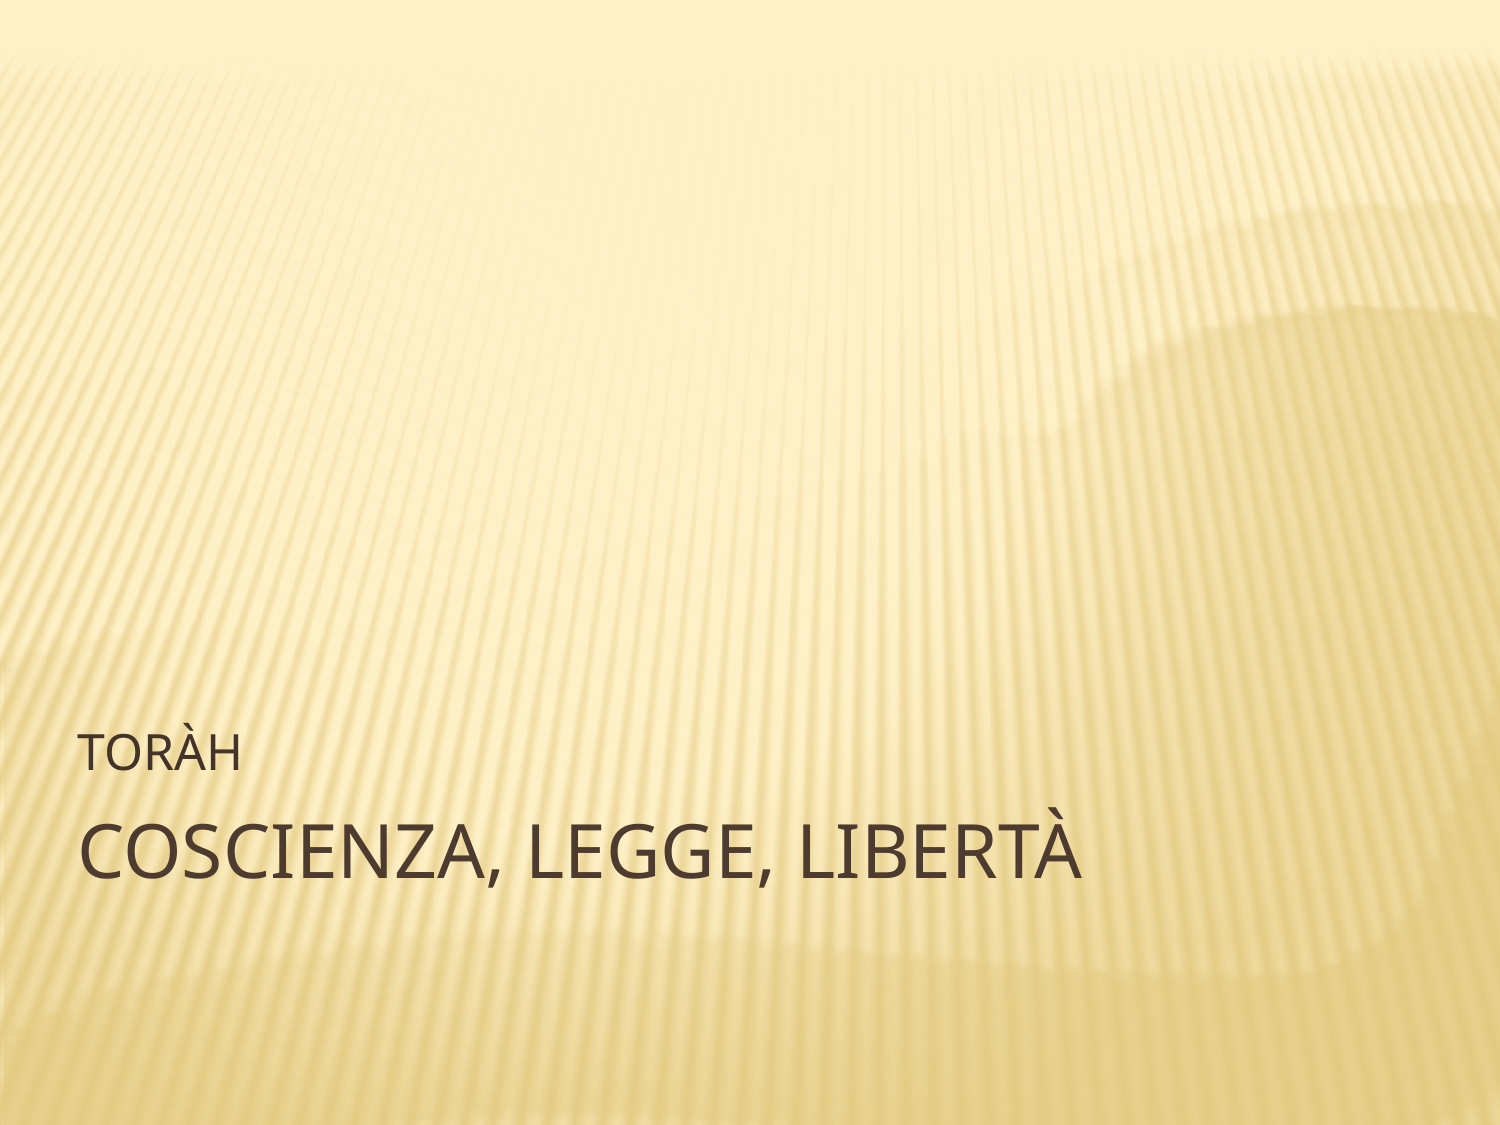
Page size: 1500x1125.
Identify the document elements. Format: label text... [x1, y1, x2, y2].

title Coscienza, legge, libertà [62, 796, 1450, 997]
subtitle TORàH [62, 637, 1450, 788]
